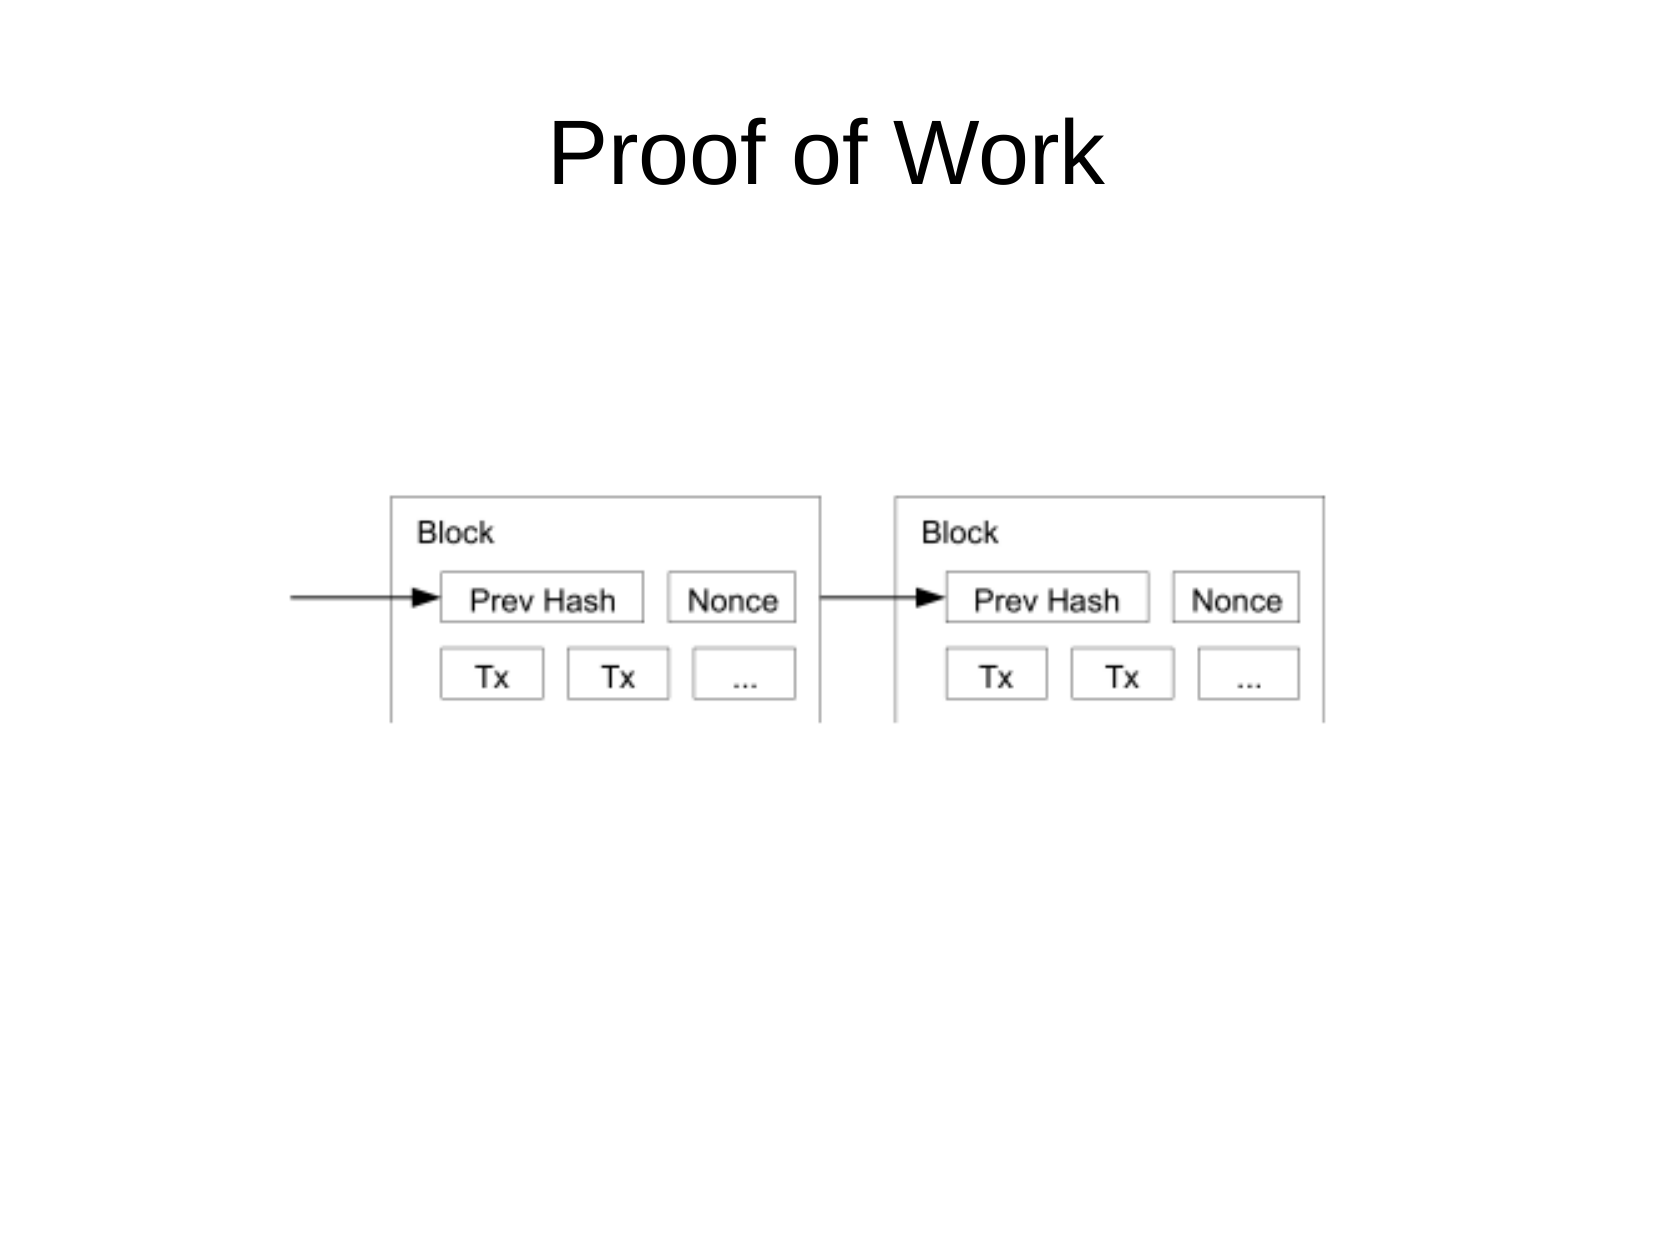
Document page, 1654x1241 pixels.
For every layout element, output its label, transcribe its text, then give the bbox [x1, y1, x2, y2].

picture [271, 469, 1383, 771]
title Proof of Work [82, 56, 1571, 250]
